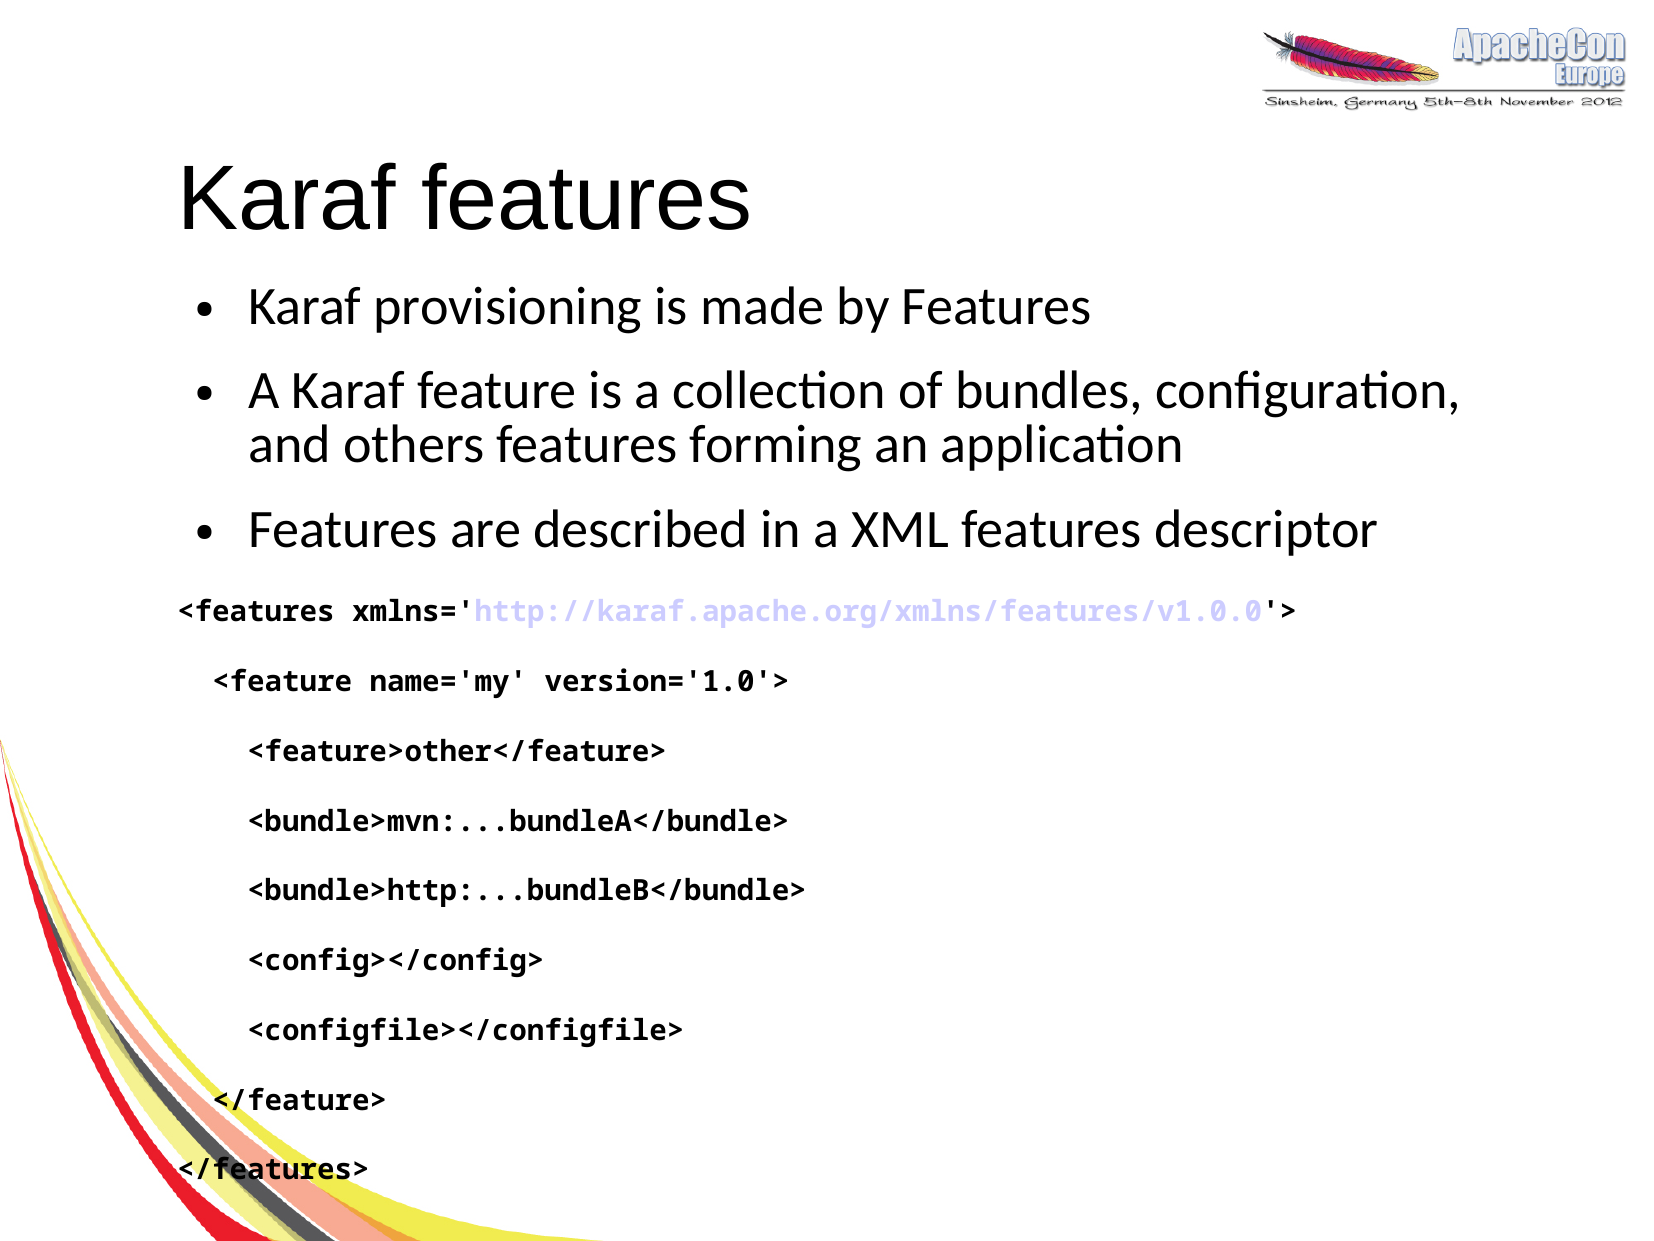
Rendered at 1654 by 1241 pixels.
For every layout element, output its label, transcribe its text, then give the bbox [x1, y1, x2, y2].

title Karaf features [177, 146, 1536, 250]
list Karaf provisioning is made by Features A Karaf feature is a collection of bundles, configuration, and others features forming an application Features are described in a XML features descriptor <features xmlns='http://karaf.apache.org/xmlns/features/v1.0.0'> <feature name='my' version='1.0'> <feature>other</feature> <bundle>mvn:...bundleA</bundle> <bundle>http:...bundleB</bundle> <config></config> <configfile></configfile> </feature> </features> [177, 283, 1536, 1241]
picture [0, 0, 1654, 1241]
